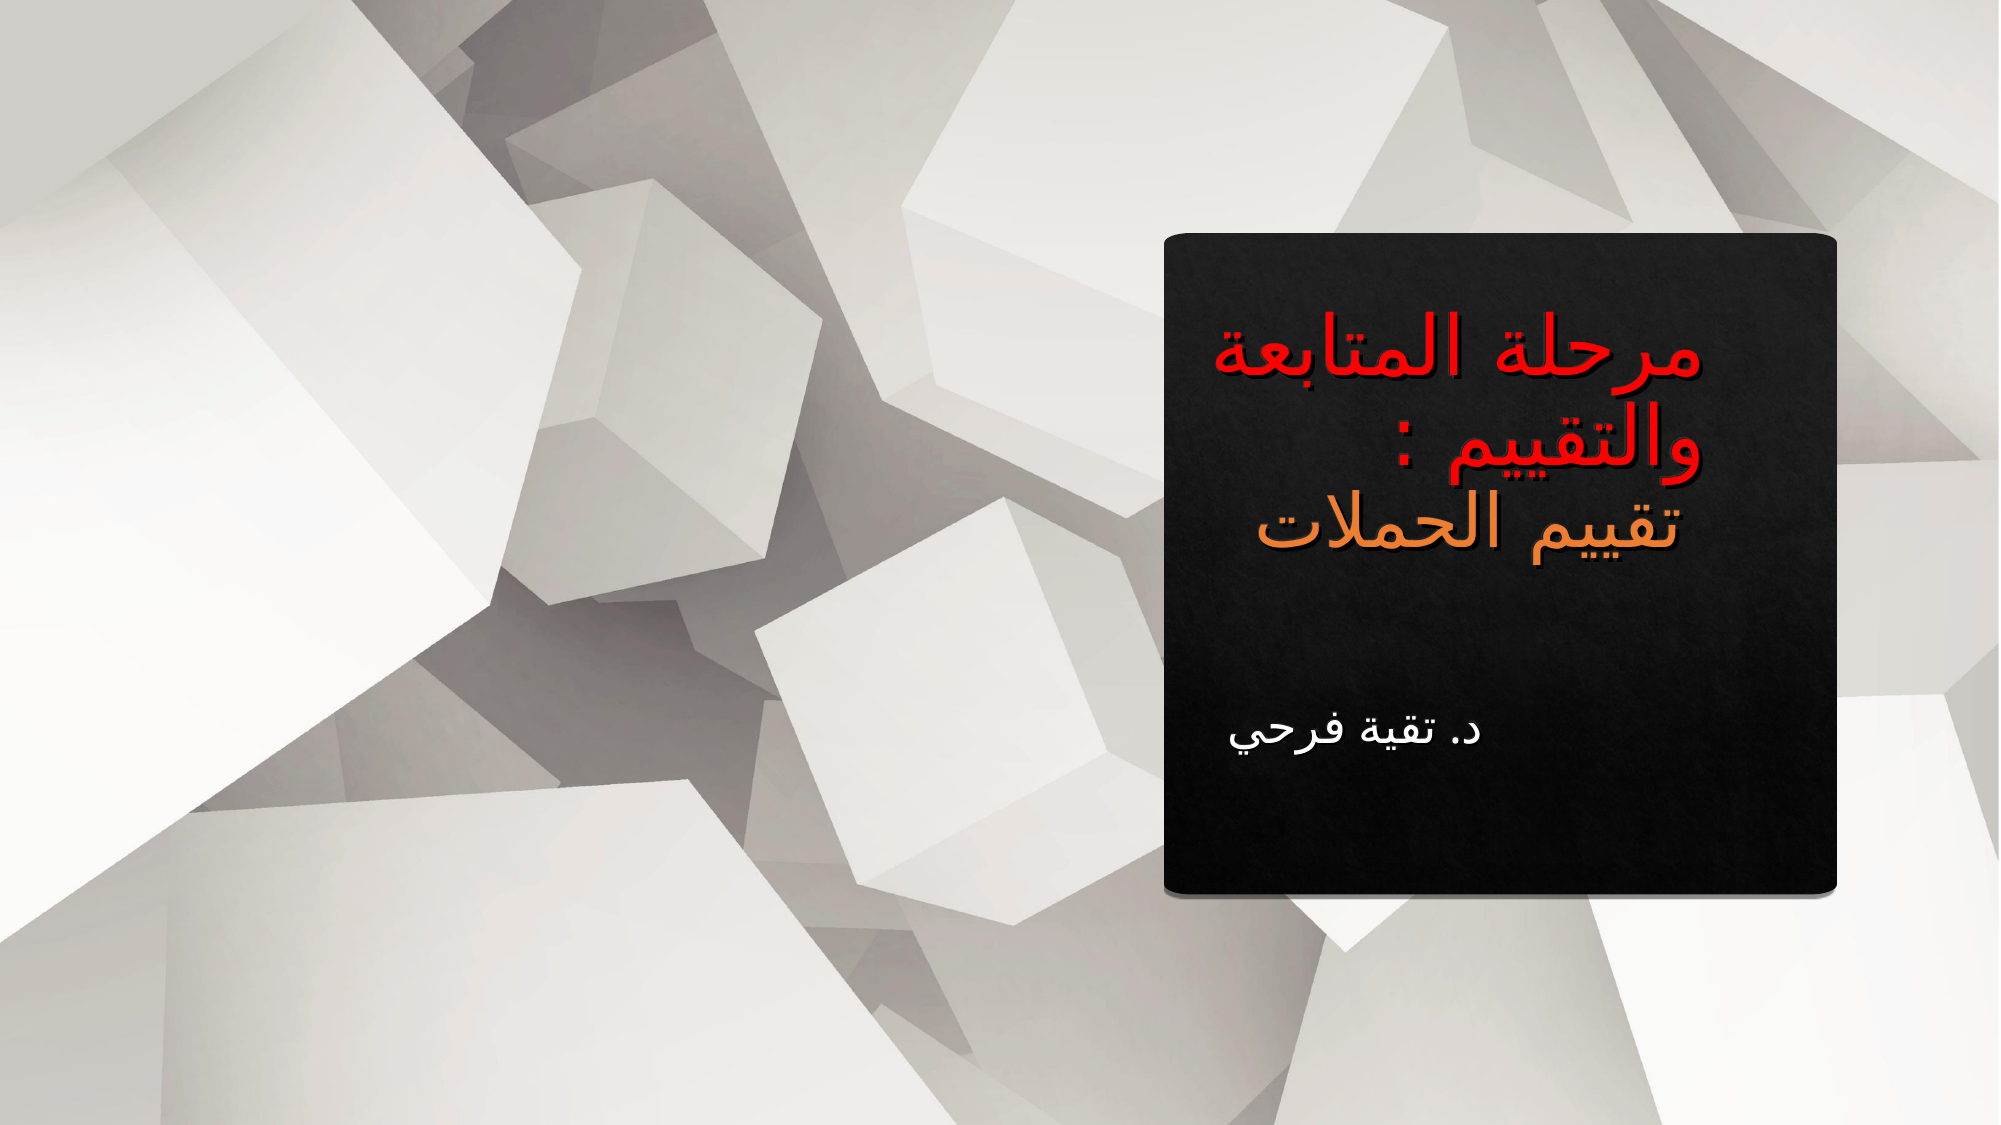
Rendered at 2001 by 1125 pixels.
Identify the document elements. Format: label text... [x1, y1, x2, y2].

picture [0, 0, 2000, 1125]
subtitle د. تقية فرحي [1212, 682, 1784, 851]
title مرحلة المتابعة والتقييم : تقييم الحملات [1195, 274, 1784, 672]
text_box [1164, 233, 1837, 895]
